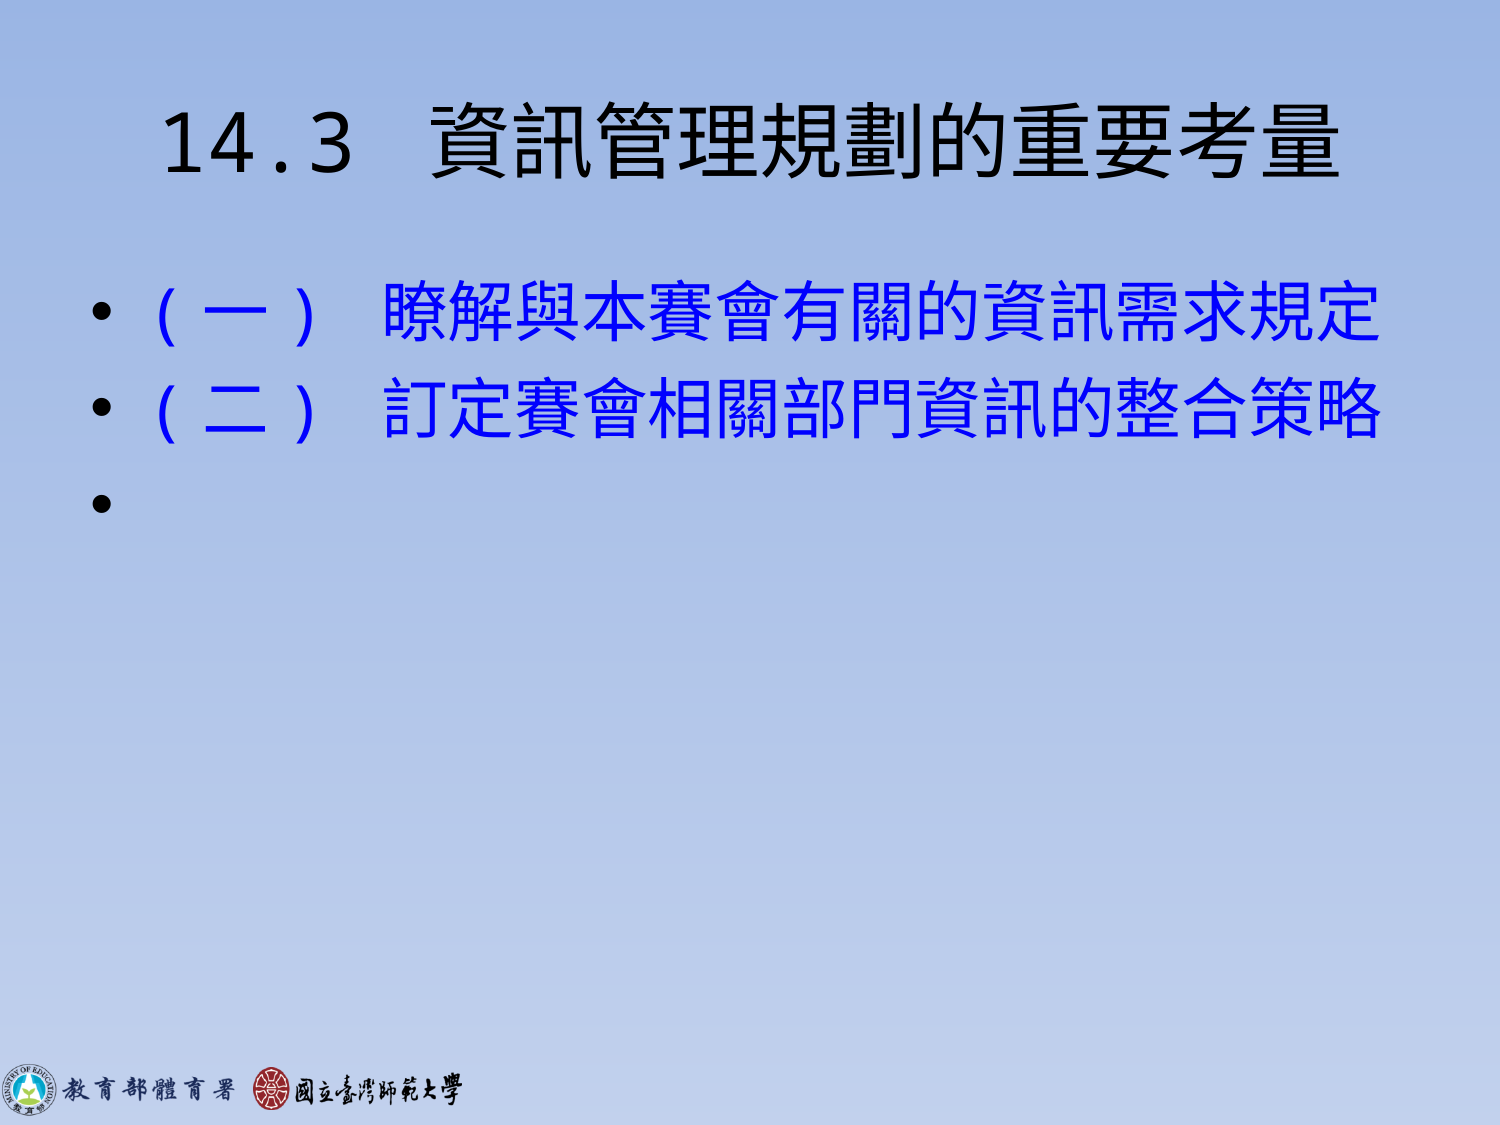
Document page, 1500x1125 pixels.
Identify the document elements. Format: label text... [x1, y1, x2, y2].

title 14.3 資訊管理規劃的重要考量 [75, 45, 1426, 233]
list (一) 瞭解與本賽會有關的資訊需求規定 (二) 訂定賽會相關部門資訊的整合策略 [75, 262, 1426, 1005]
